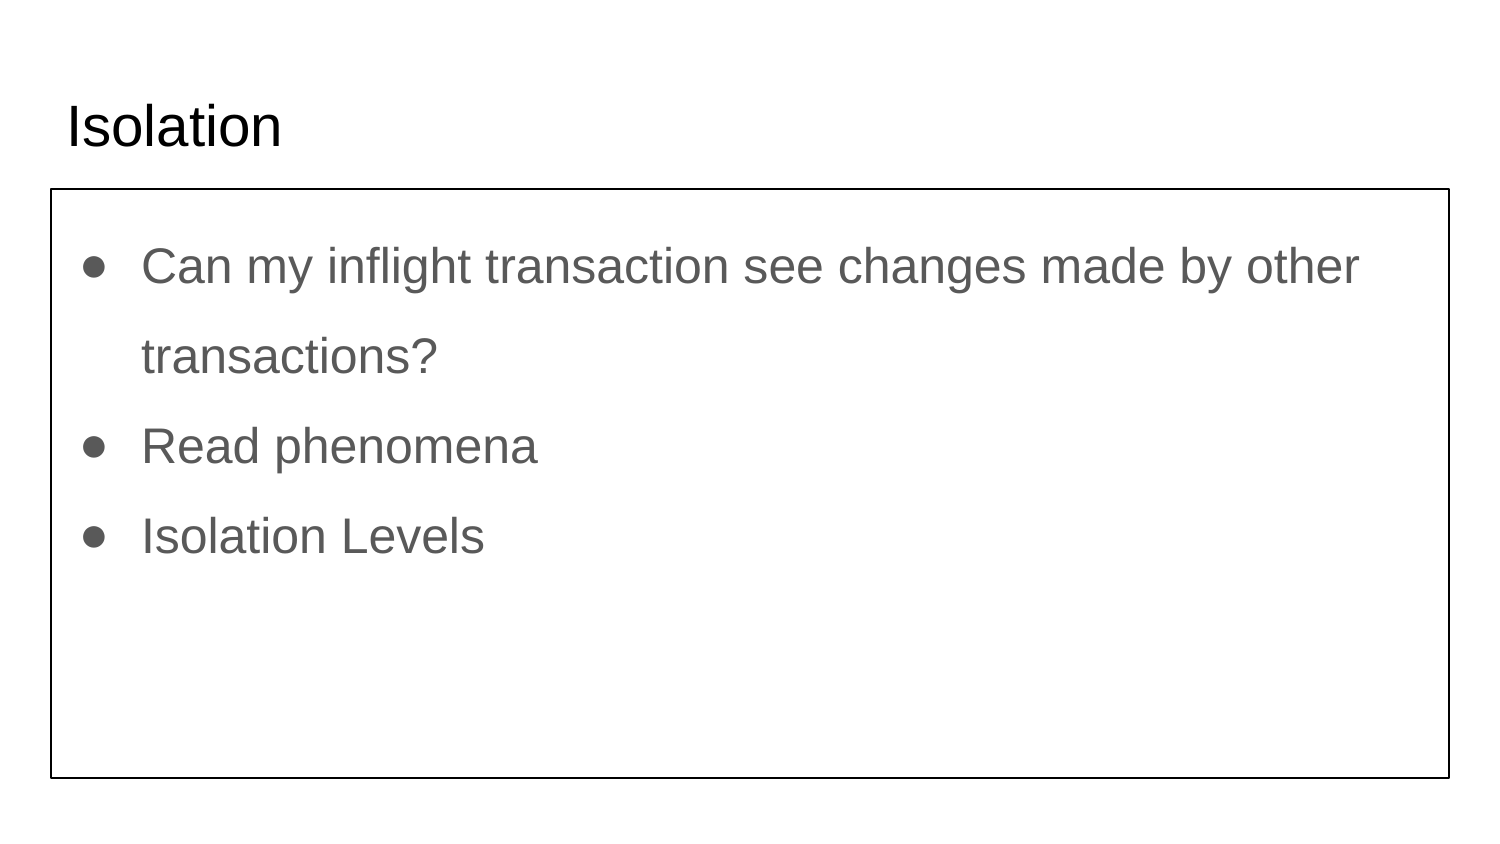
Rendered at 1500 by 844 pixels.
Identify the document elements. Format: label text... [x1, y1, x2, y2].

list Can my inflight transaction see changes made by other transactions? Read phenomena Isolation Levels [51, 189, 1449, 778]
title Isolation [51, 72, 1449, 167]
